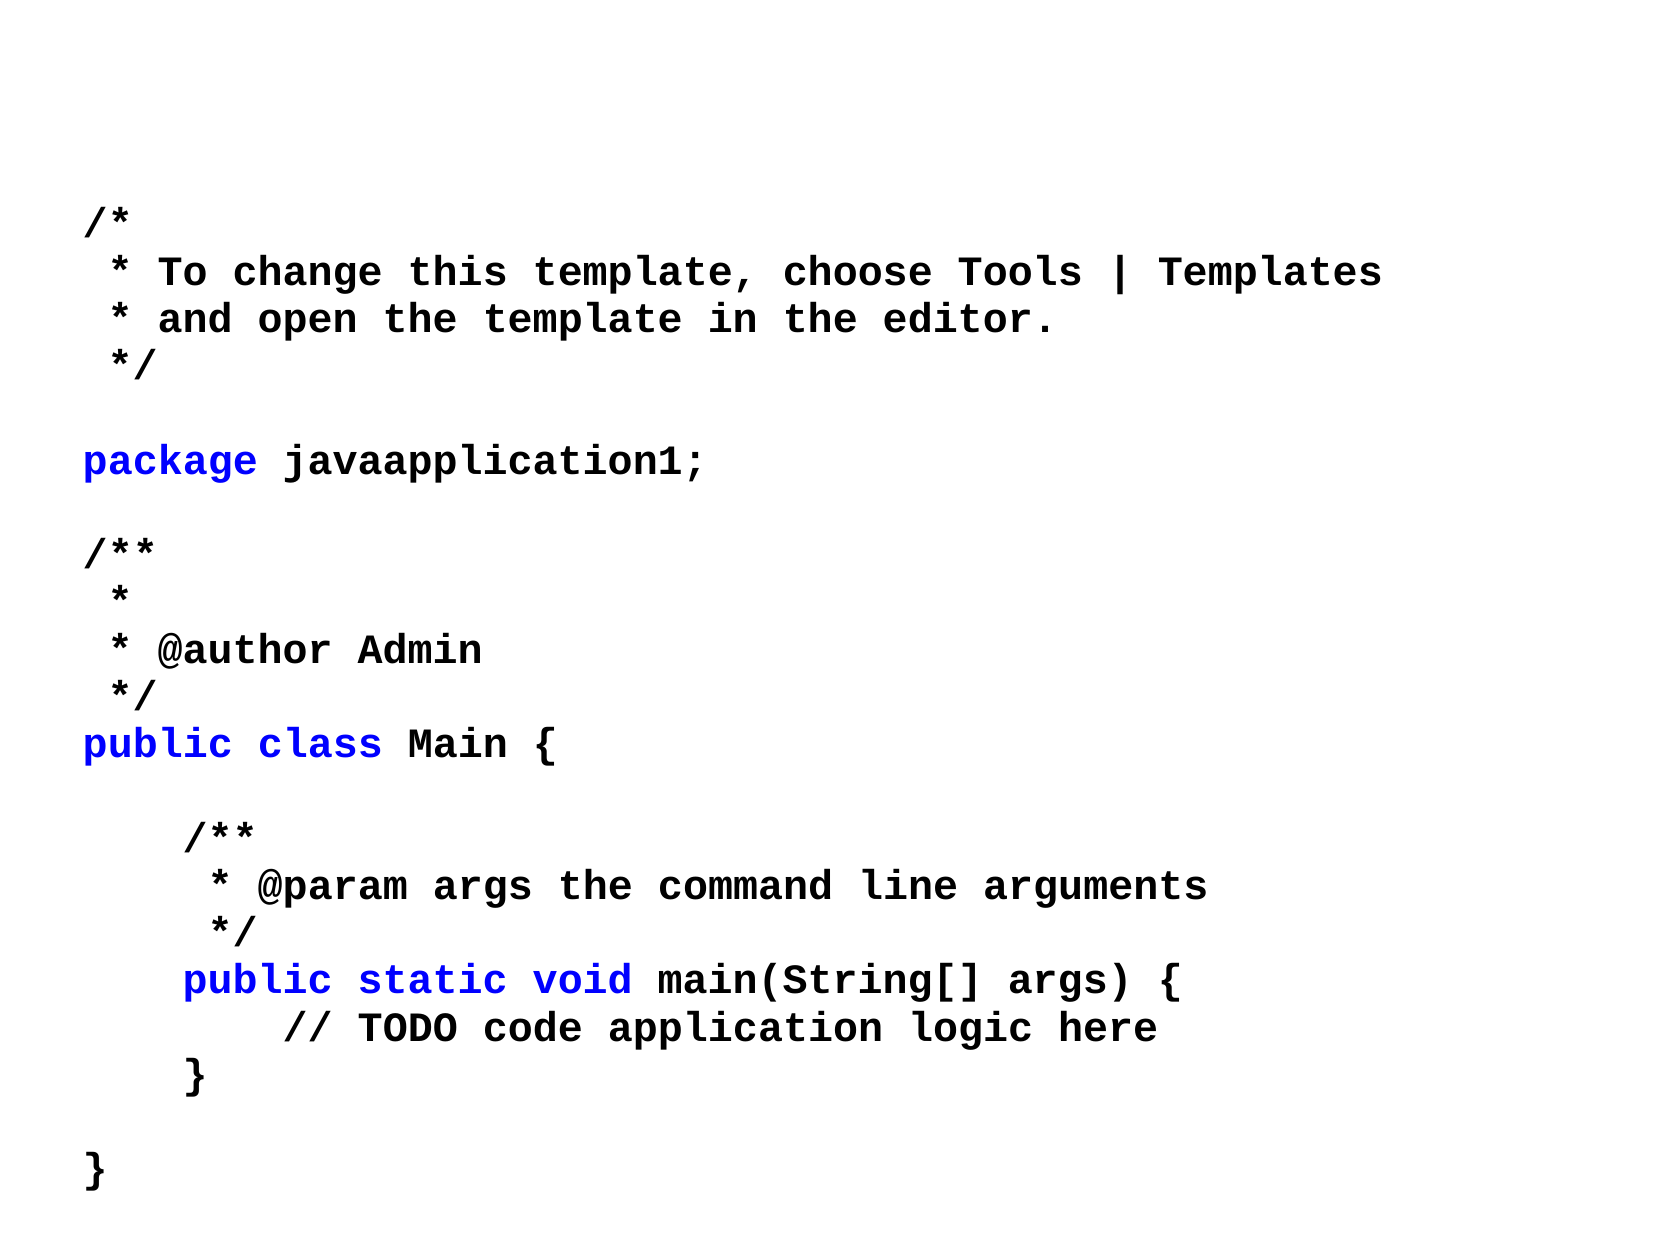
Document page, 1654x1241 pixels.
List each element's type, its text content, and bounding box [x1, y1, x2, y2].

subtitle /* * To change this template, choose Tools | Templates * and open the template in the editor. */ package javaapplication1; /** * * @author Admin */ public class Main { /** * @param args the command line arguments */ public static void main(String[] args) { // TODO code application logic here } } [82, 197, 1571, 1201]
